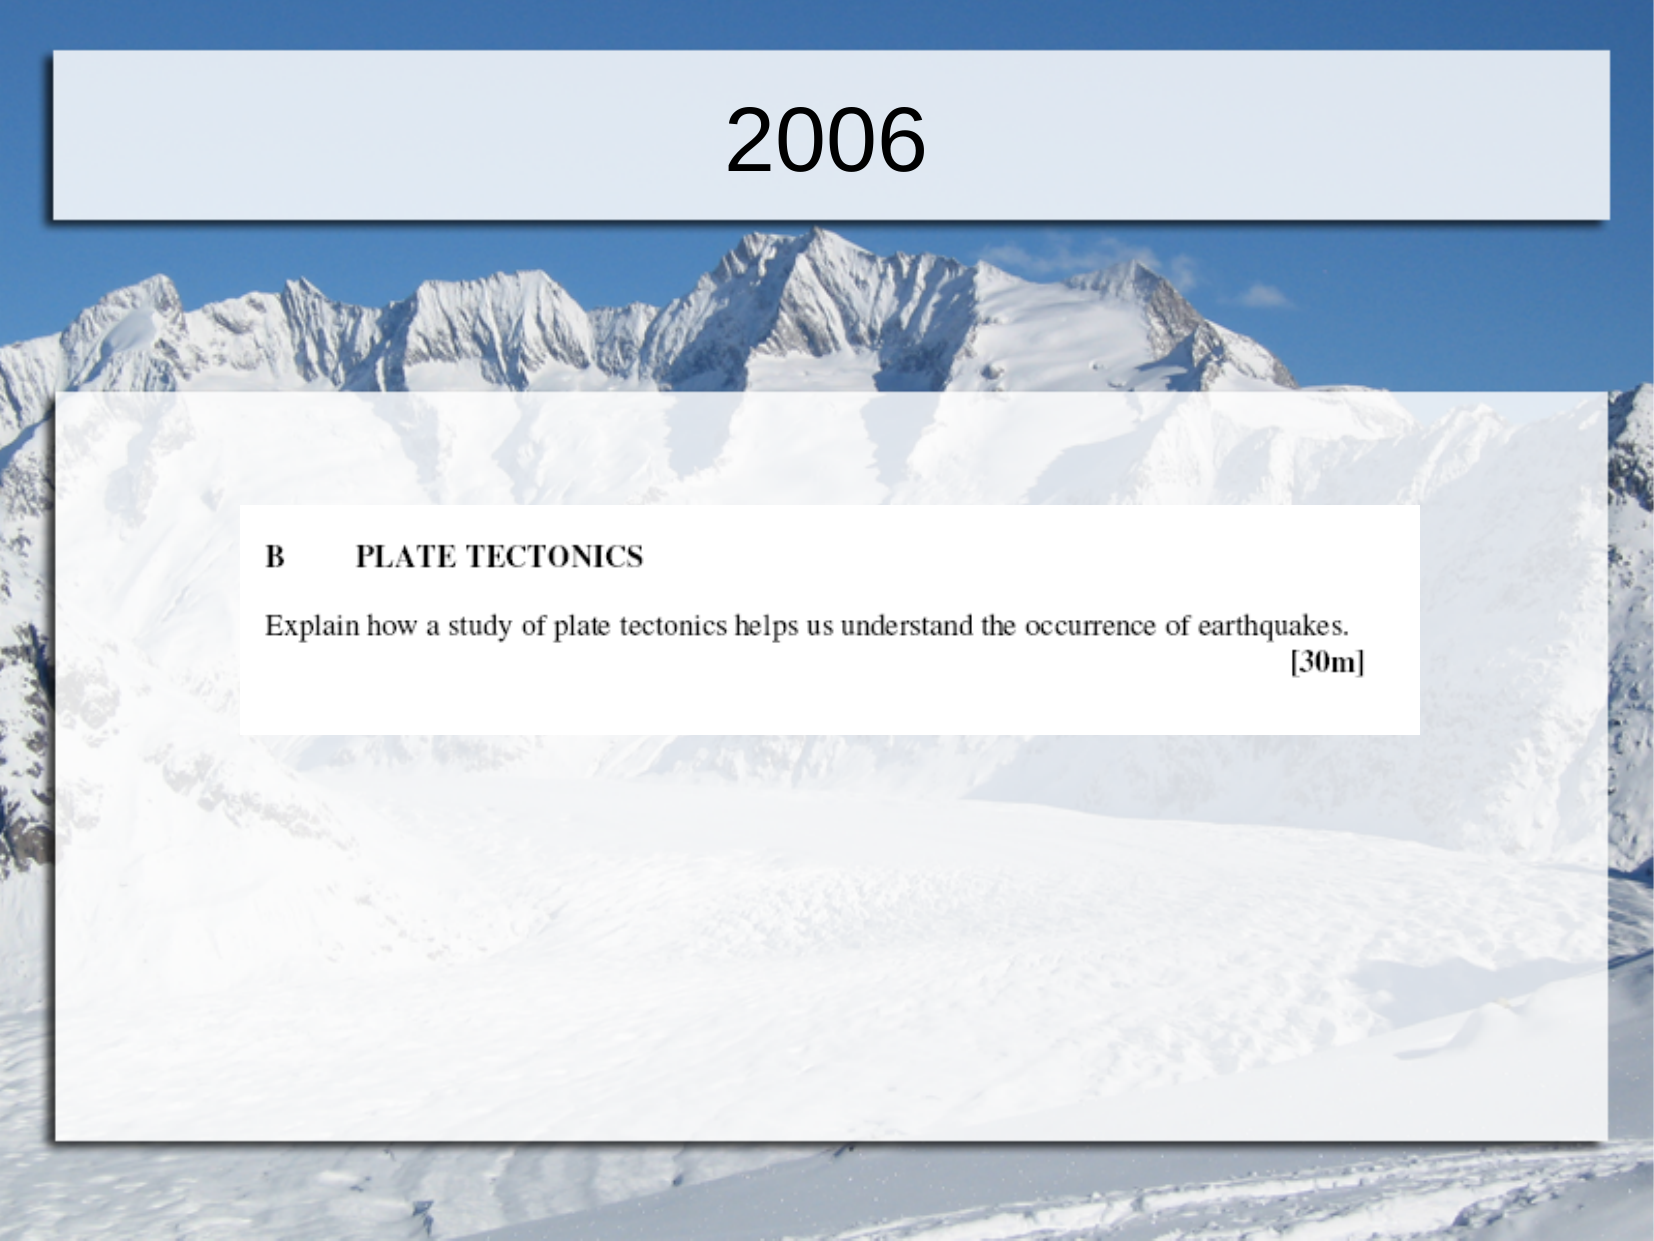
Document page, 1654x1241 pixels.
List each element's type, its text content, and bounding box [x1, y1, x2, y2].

picture [0, 0, 1654, 1241]
title 2006 [59, 68, 1595, 212]
